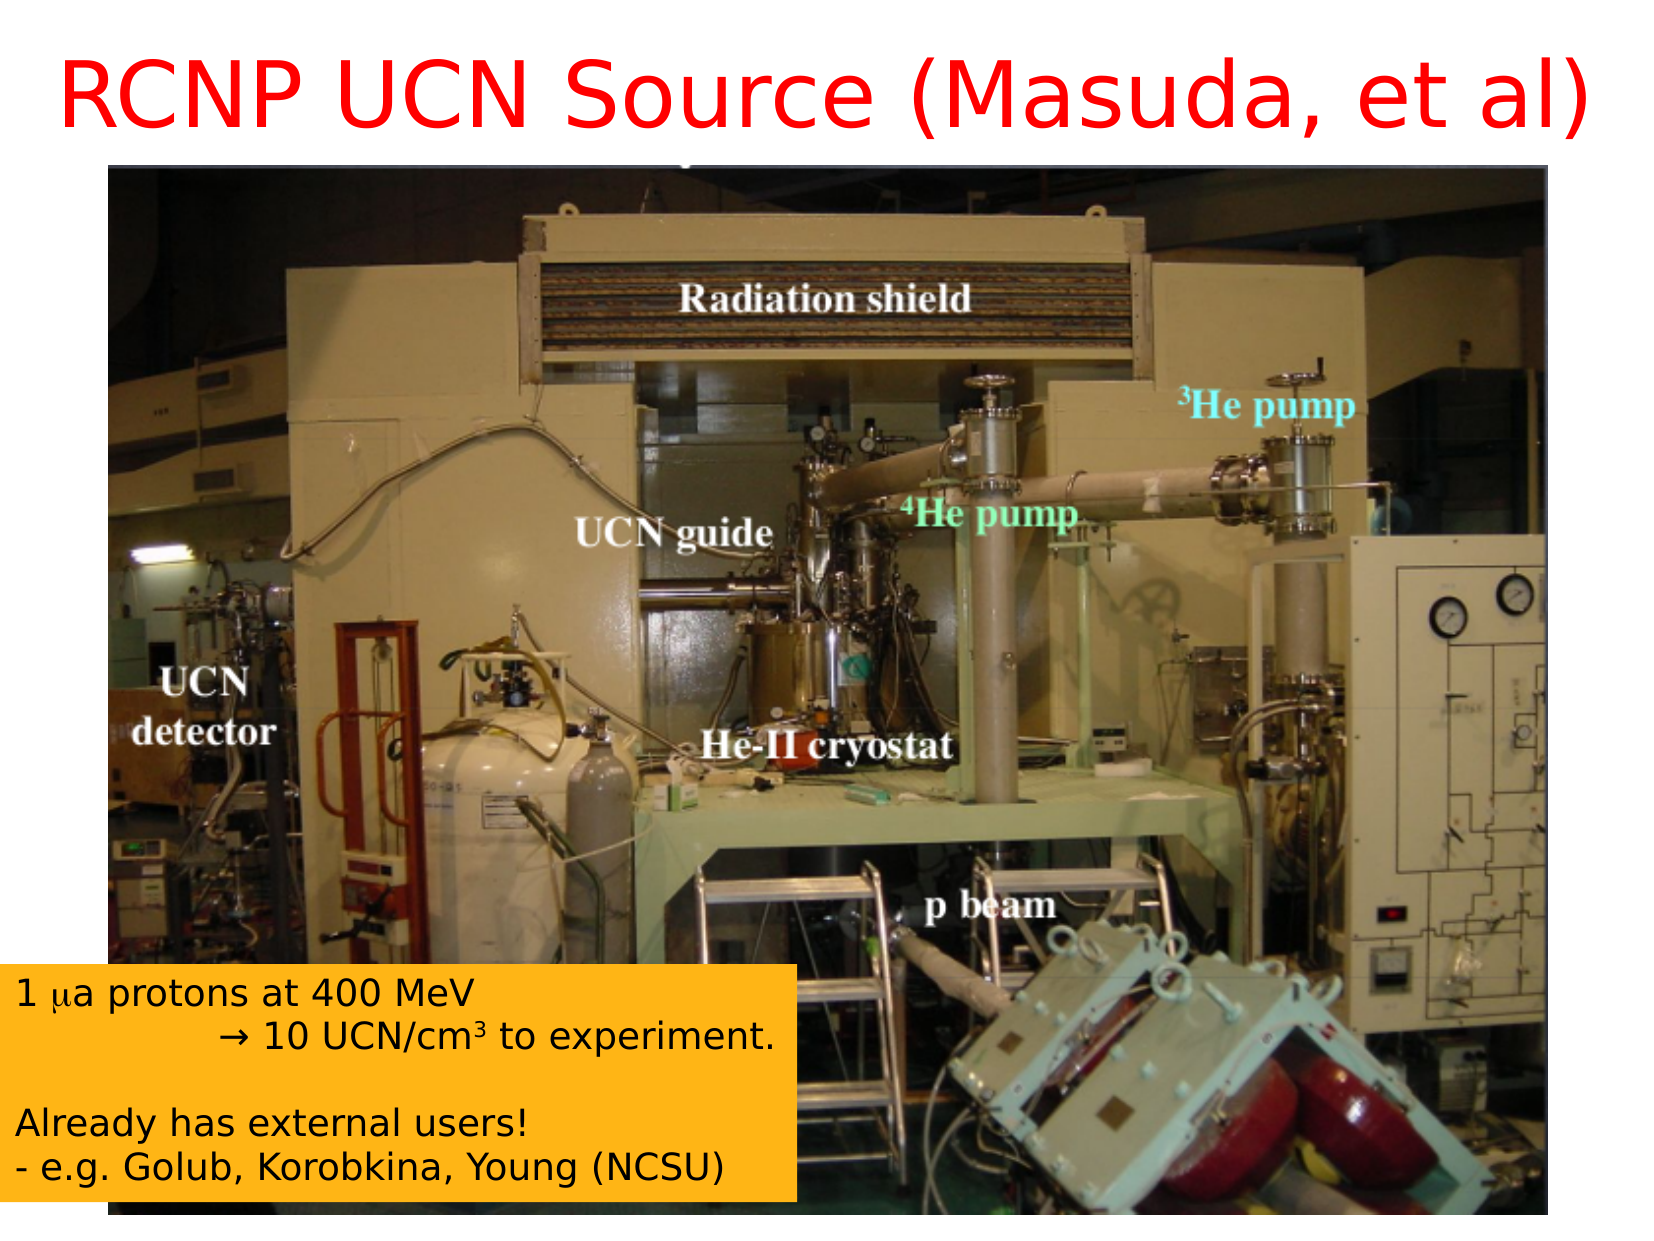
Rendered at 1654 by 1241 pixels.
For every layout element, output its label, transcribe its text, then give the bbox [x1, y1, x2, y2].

text_box 1 a protons at 400 MeV → 10 UCN/cm3 to experiment. Already has external users! - e.g. Golub, Korobkina, Young (NCSU) [0, 964, 798, 1203]
title RCNP UCN Source (Masuda, et al) [0, 0, 1654, 193]
picture [108, 165, 1548, 1215]
